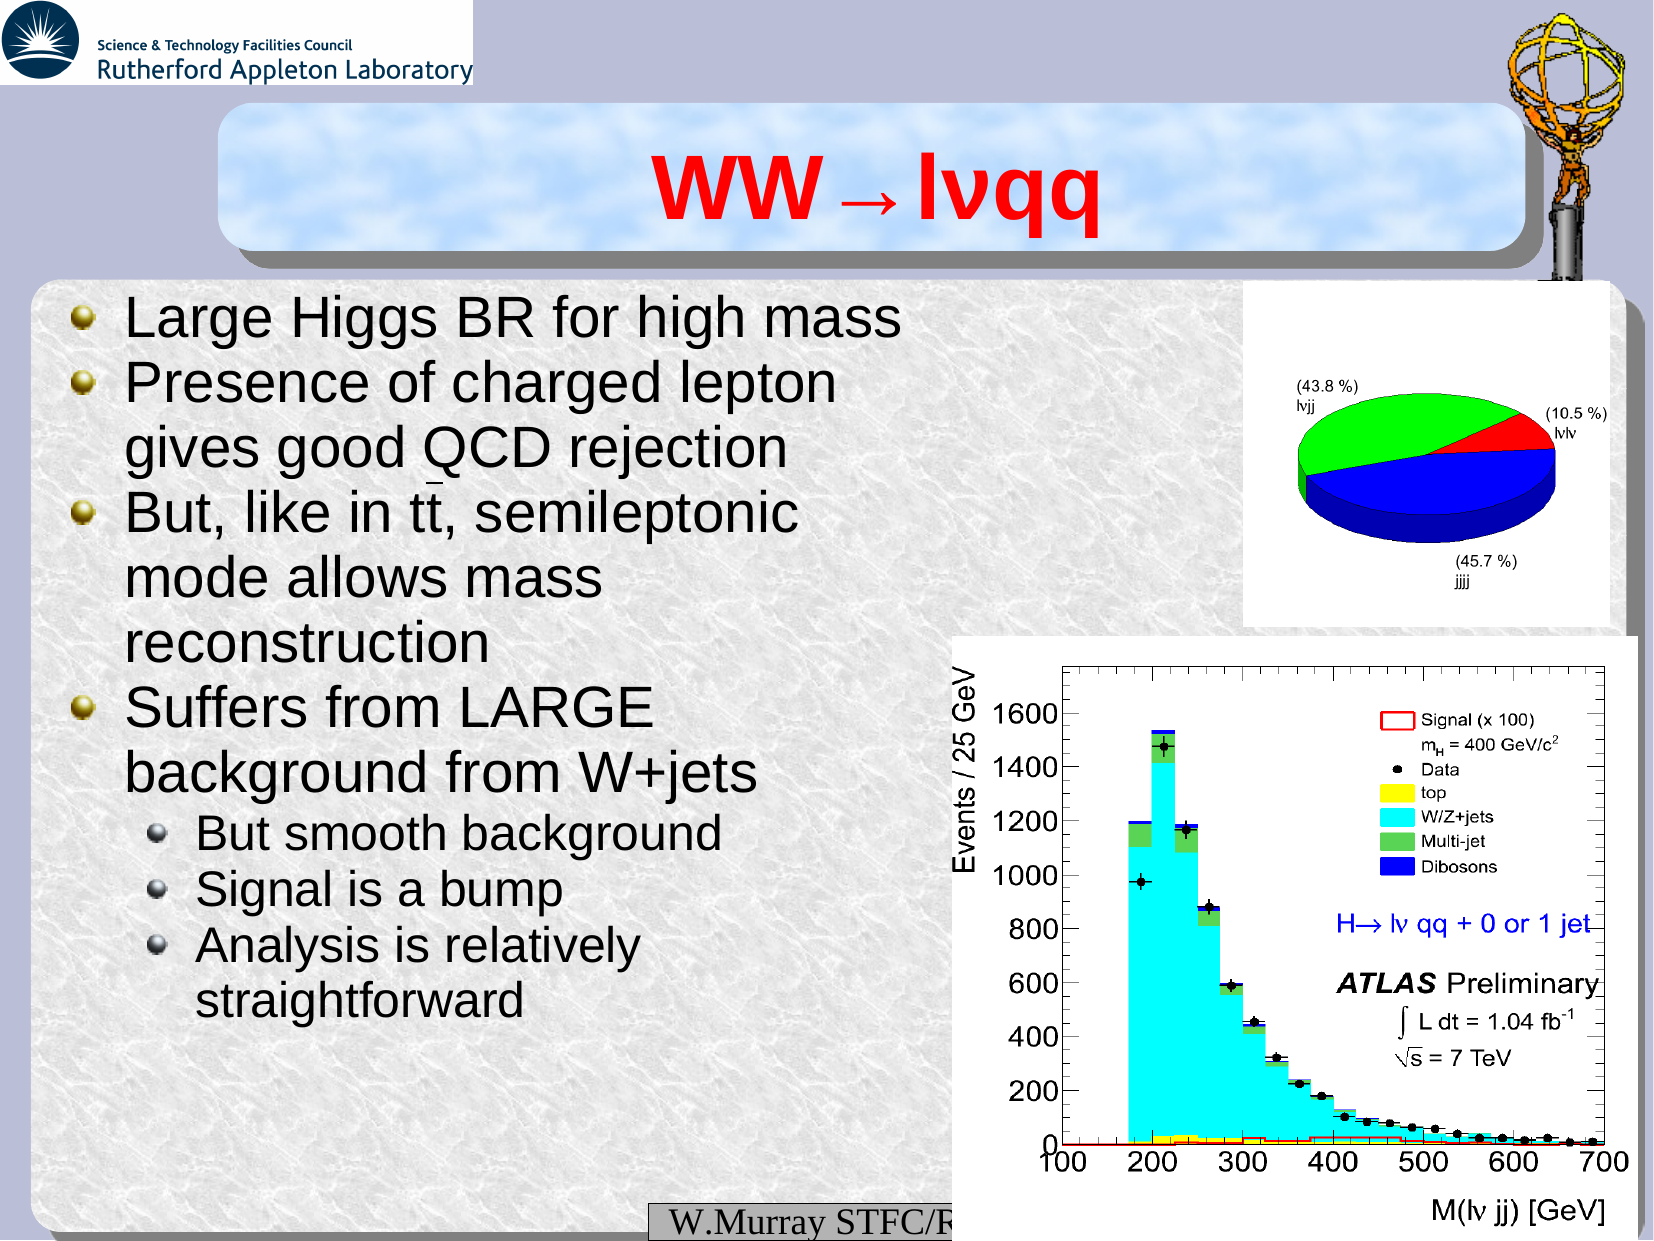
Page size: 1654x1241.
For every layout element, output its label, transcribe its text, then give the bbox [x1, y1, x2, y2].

title WW→lνqq [244, 112, 1512, 263]
picture [30, 0, 1654, 1241]
picture [0, 0, 473, 85]
list Large Higgs BR for high mass Presence of charged lepton gives good QCD rejection But, like in tt, semileptonic mode allows mass reconstruction Suffers from LARGE background from W+jets But smooth background Signal is a bump Analysis is relatively straightforward [53, 285, 941, 1193]
